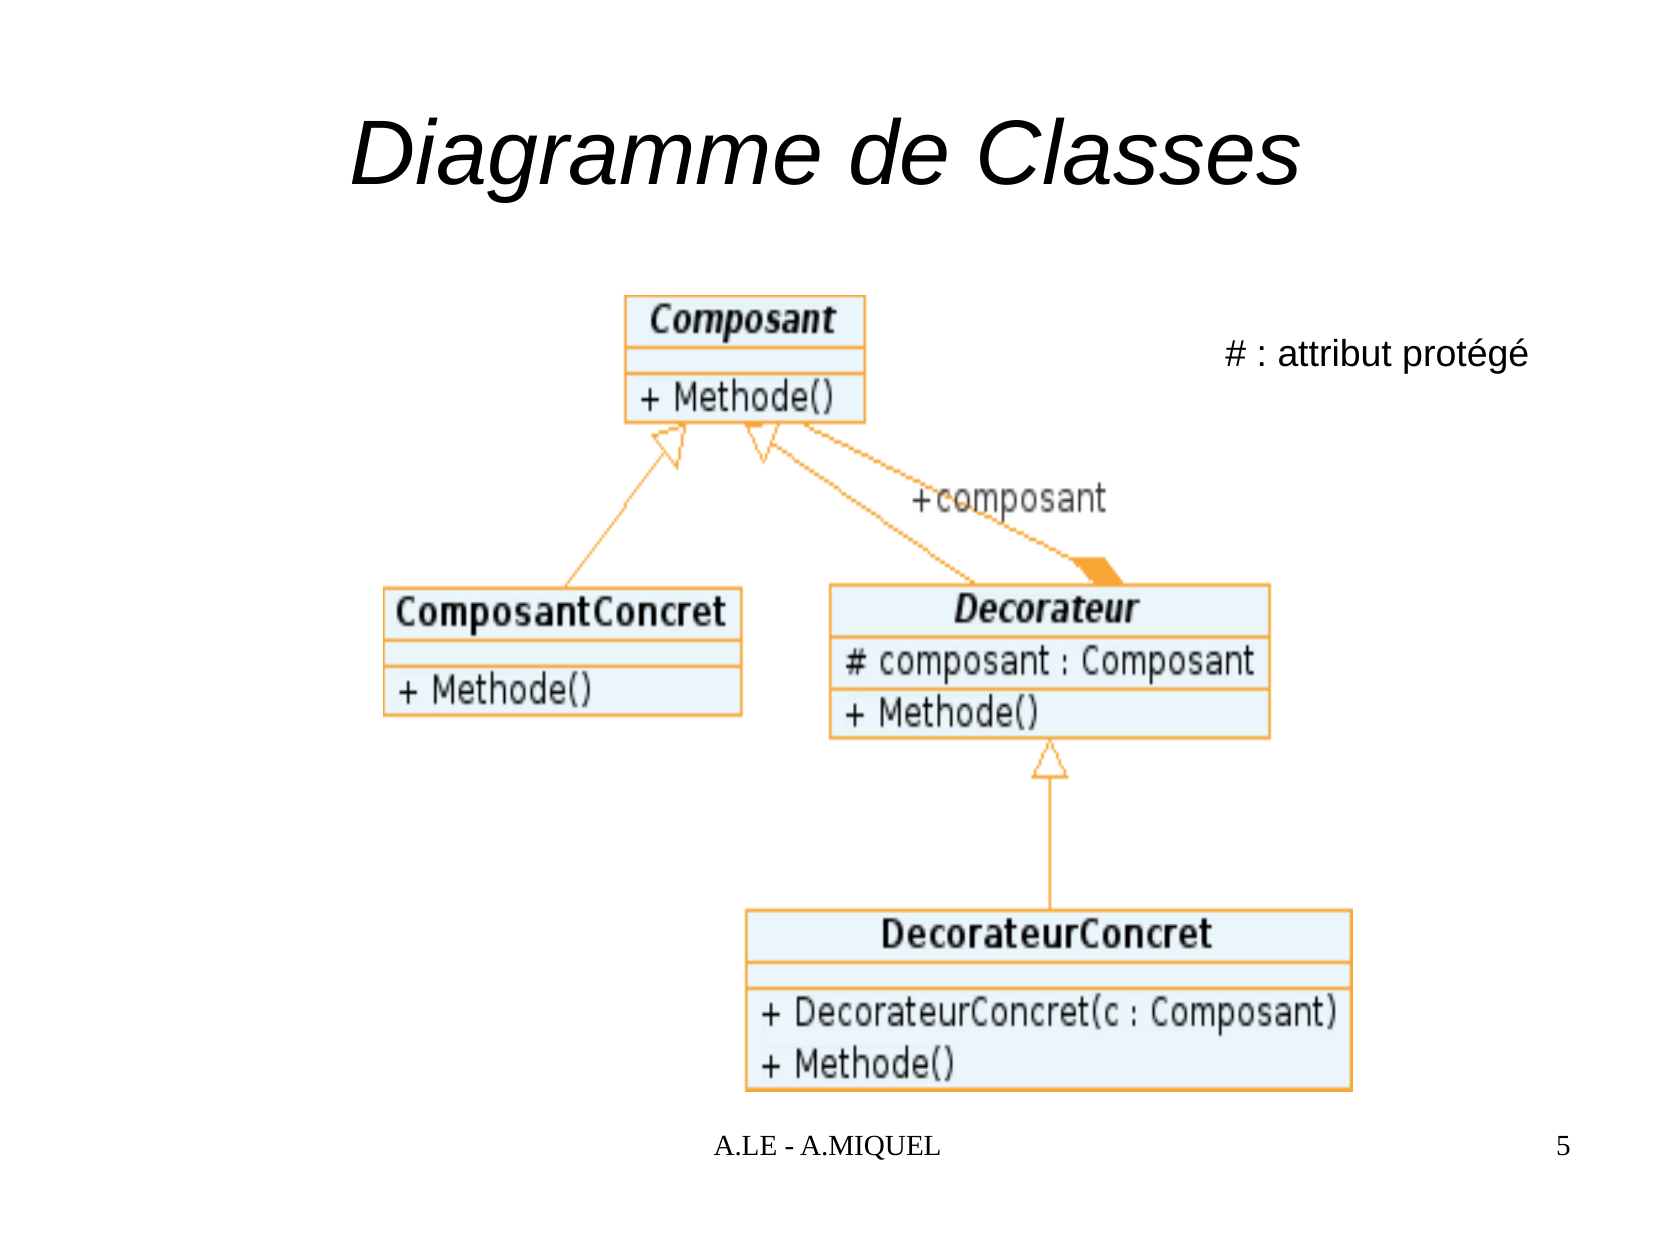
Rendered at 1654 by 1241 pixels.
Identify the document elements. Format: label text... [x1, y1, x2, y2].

text_box # : attribut protégé [1210, 324, 1545, 382]
picture [383, 295, 1353, 1092]
title Diagramme de Classes [82, 49, 1571, 257]
